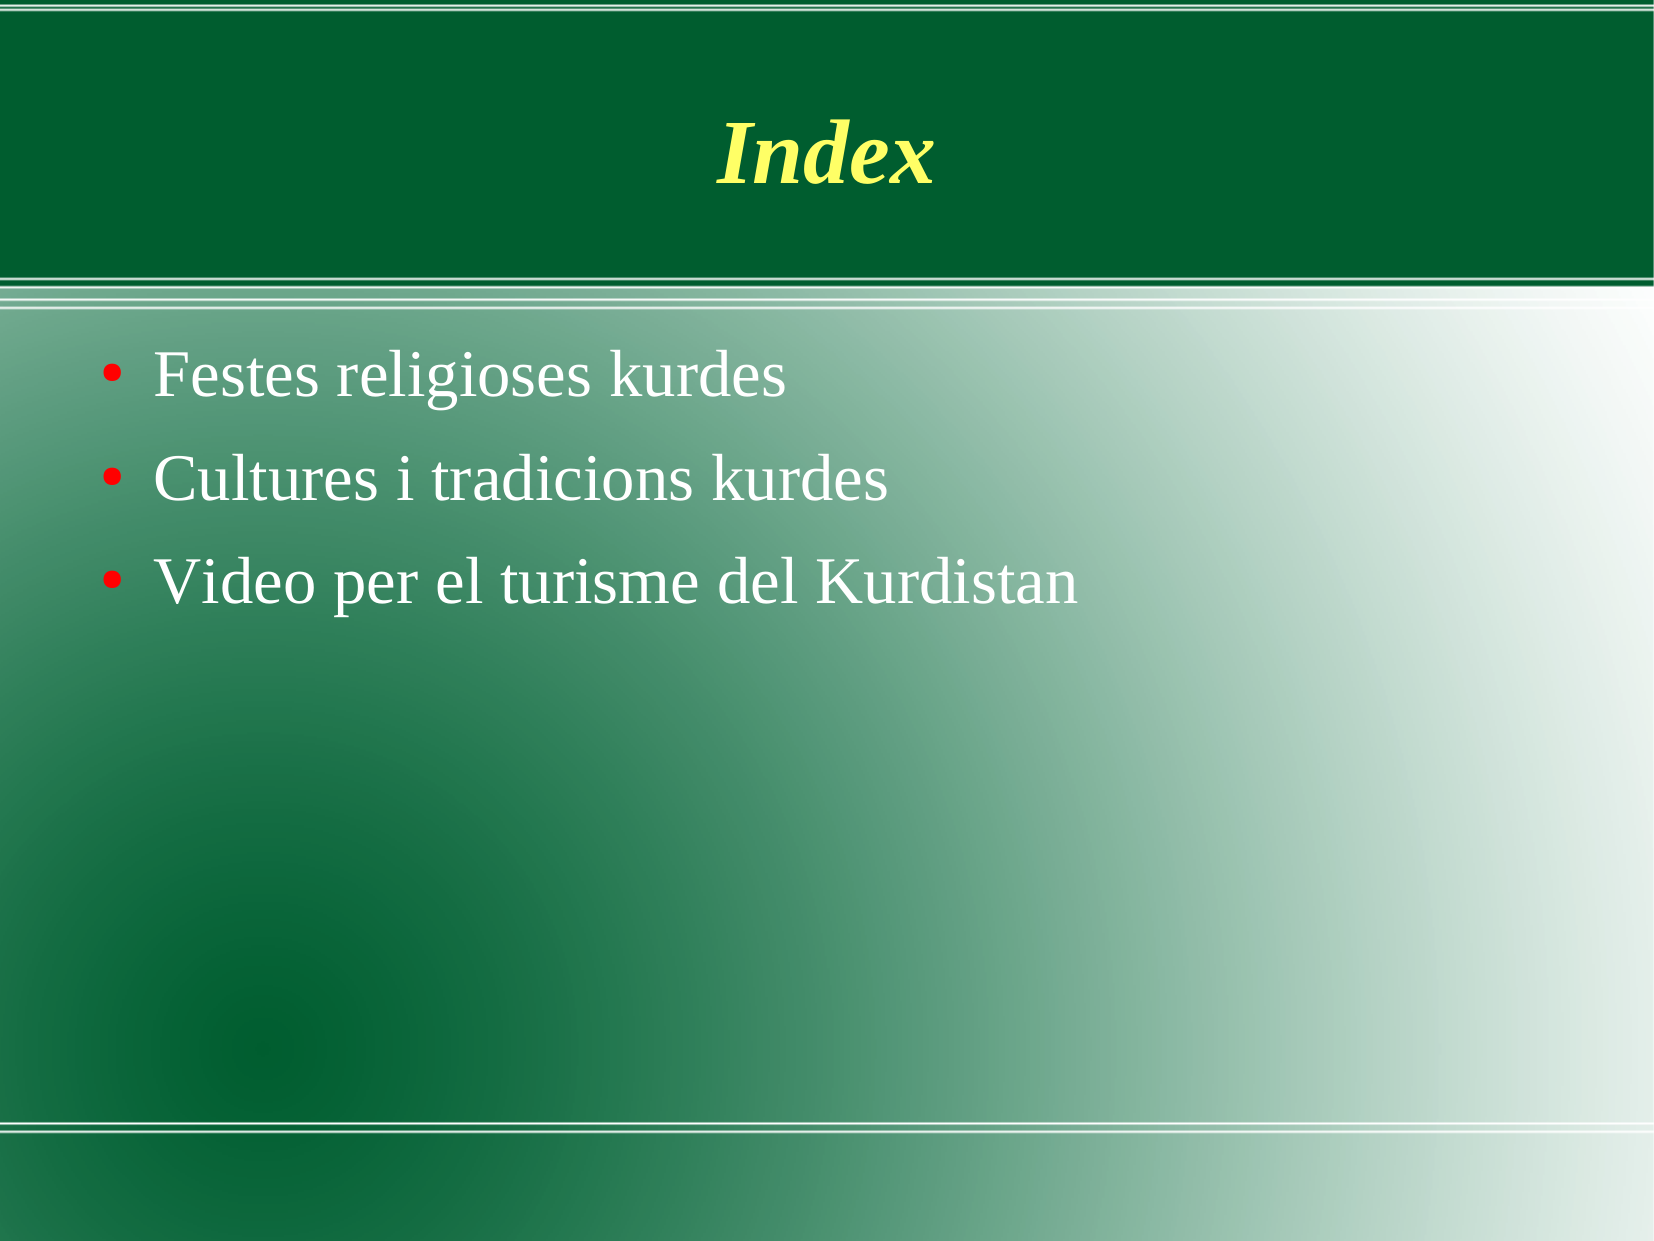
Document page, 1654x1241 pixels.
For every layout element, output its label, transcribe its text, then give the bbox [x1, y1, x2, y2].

title Index [82, 49, 1571, 257]
list Festes religioses kurdes Cultures i tradicions kurdes Video per el turisme del Kurdistan [82, 337, 1571, 1057]
picture [0, 0, 1654, 1241]
